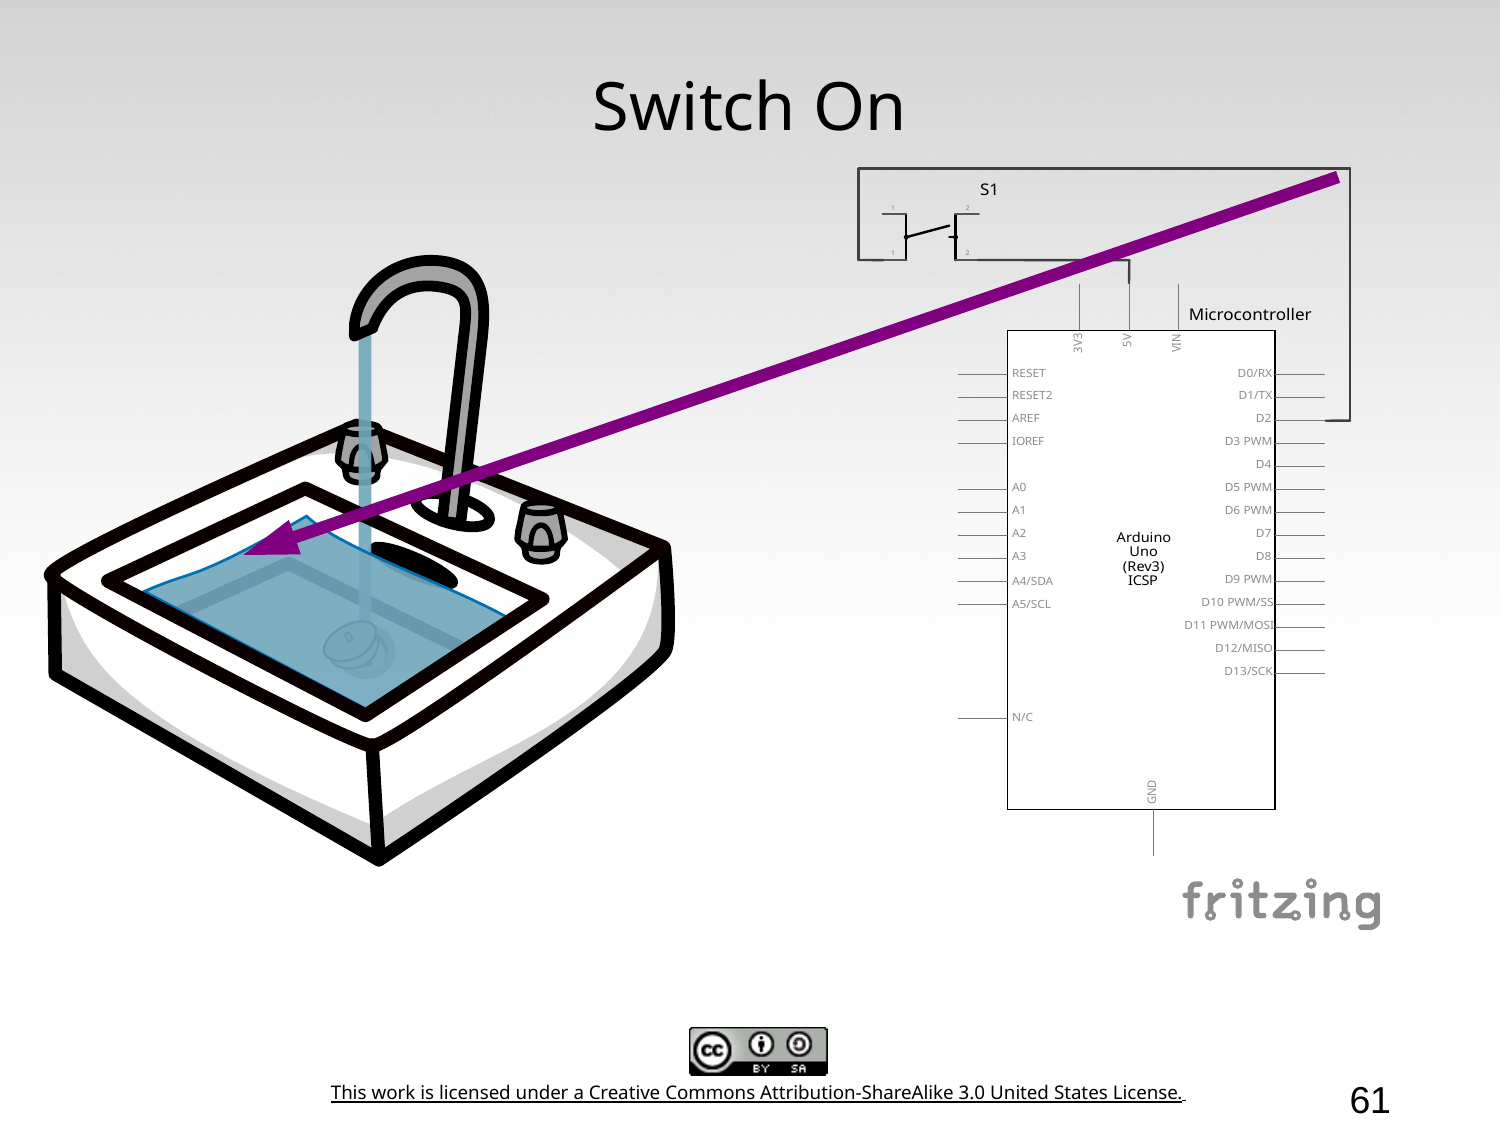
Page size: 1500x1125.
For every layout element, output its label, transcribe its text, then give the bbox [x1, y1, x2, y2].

picture [0, 0, 1500, 1125]
title Switch On [112, 49, 1388, 238]
